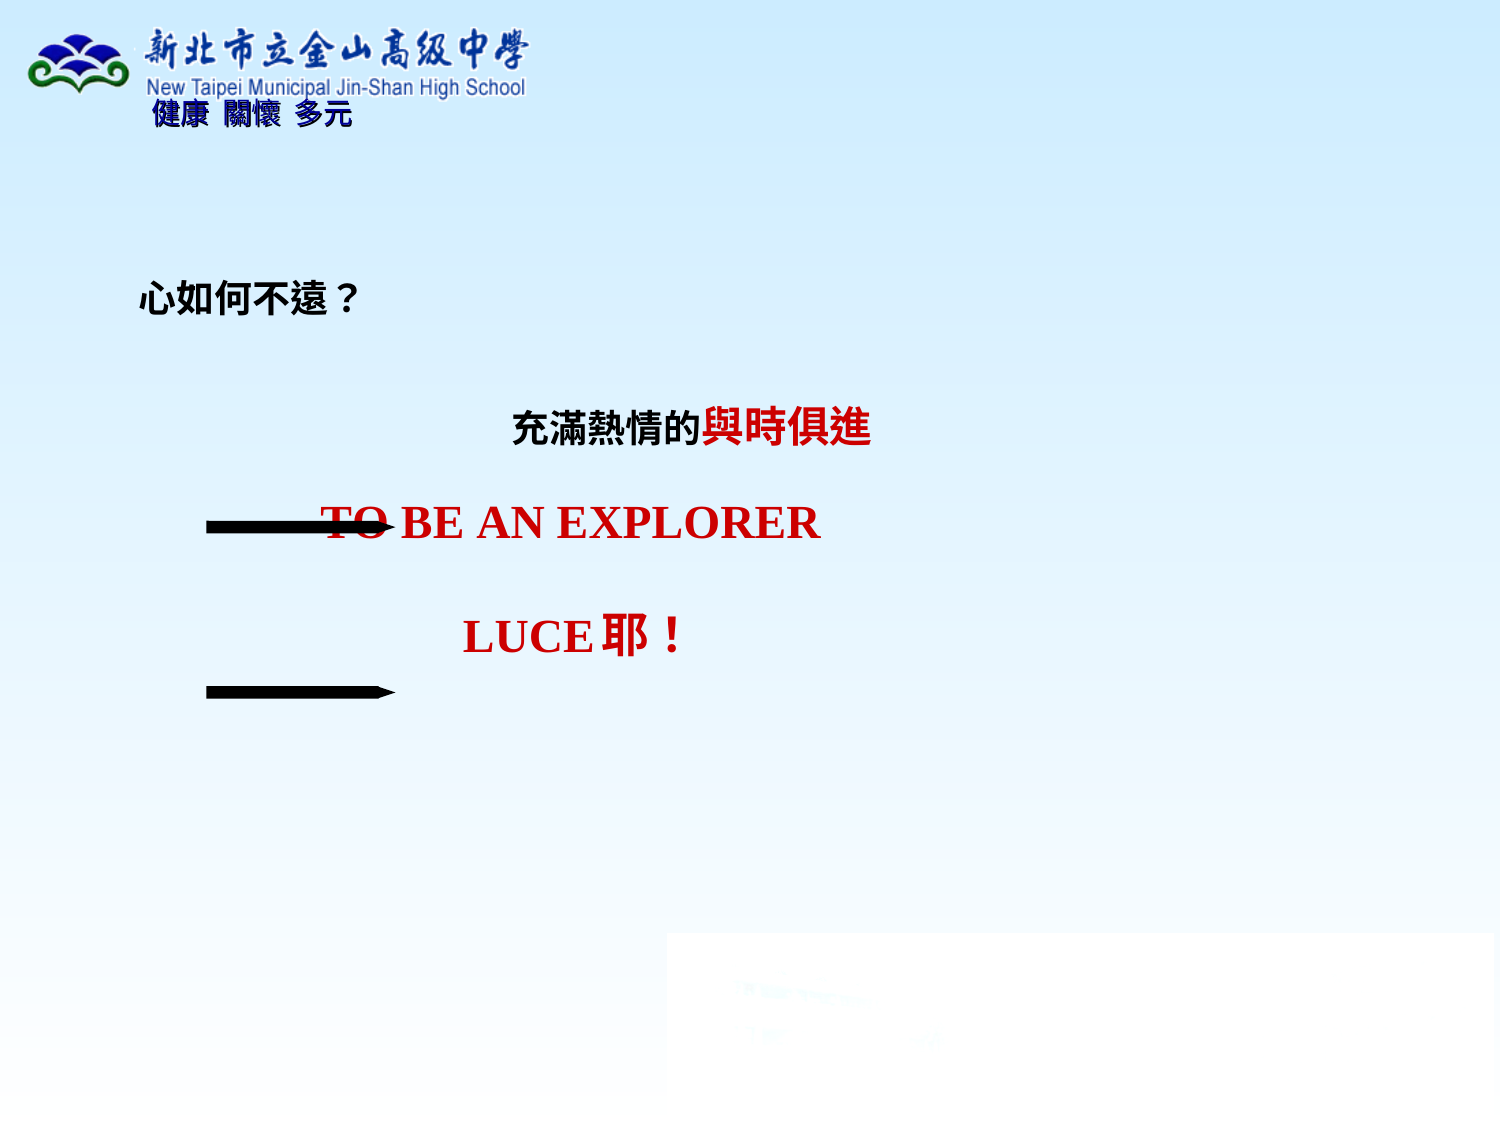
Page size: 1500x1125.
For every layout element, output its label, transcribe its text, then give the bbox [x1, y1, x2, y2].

list 心如何不遠？ 充滿熱情的與時俱進 TO BE AN EXPLORER LUCE耶！ [123, 267, 1447, 669]
